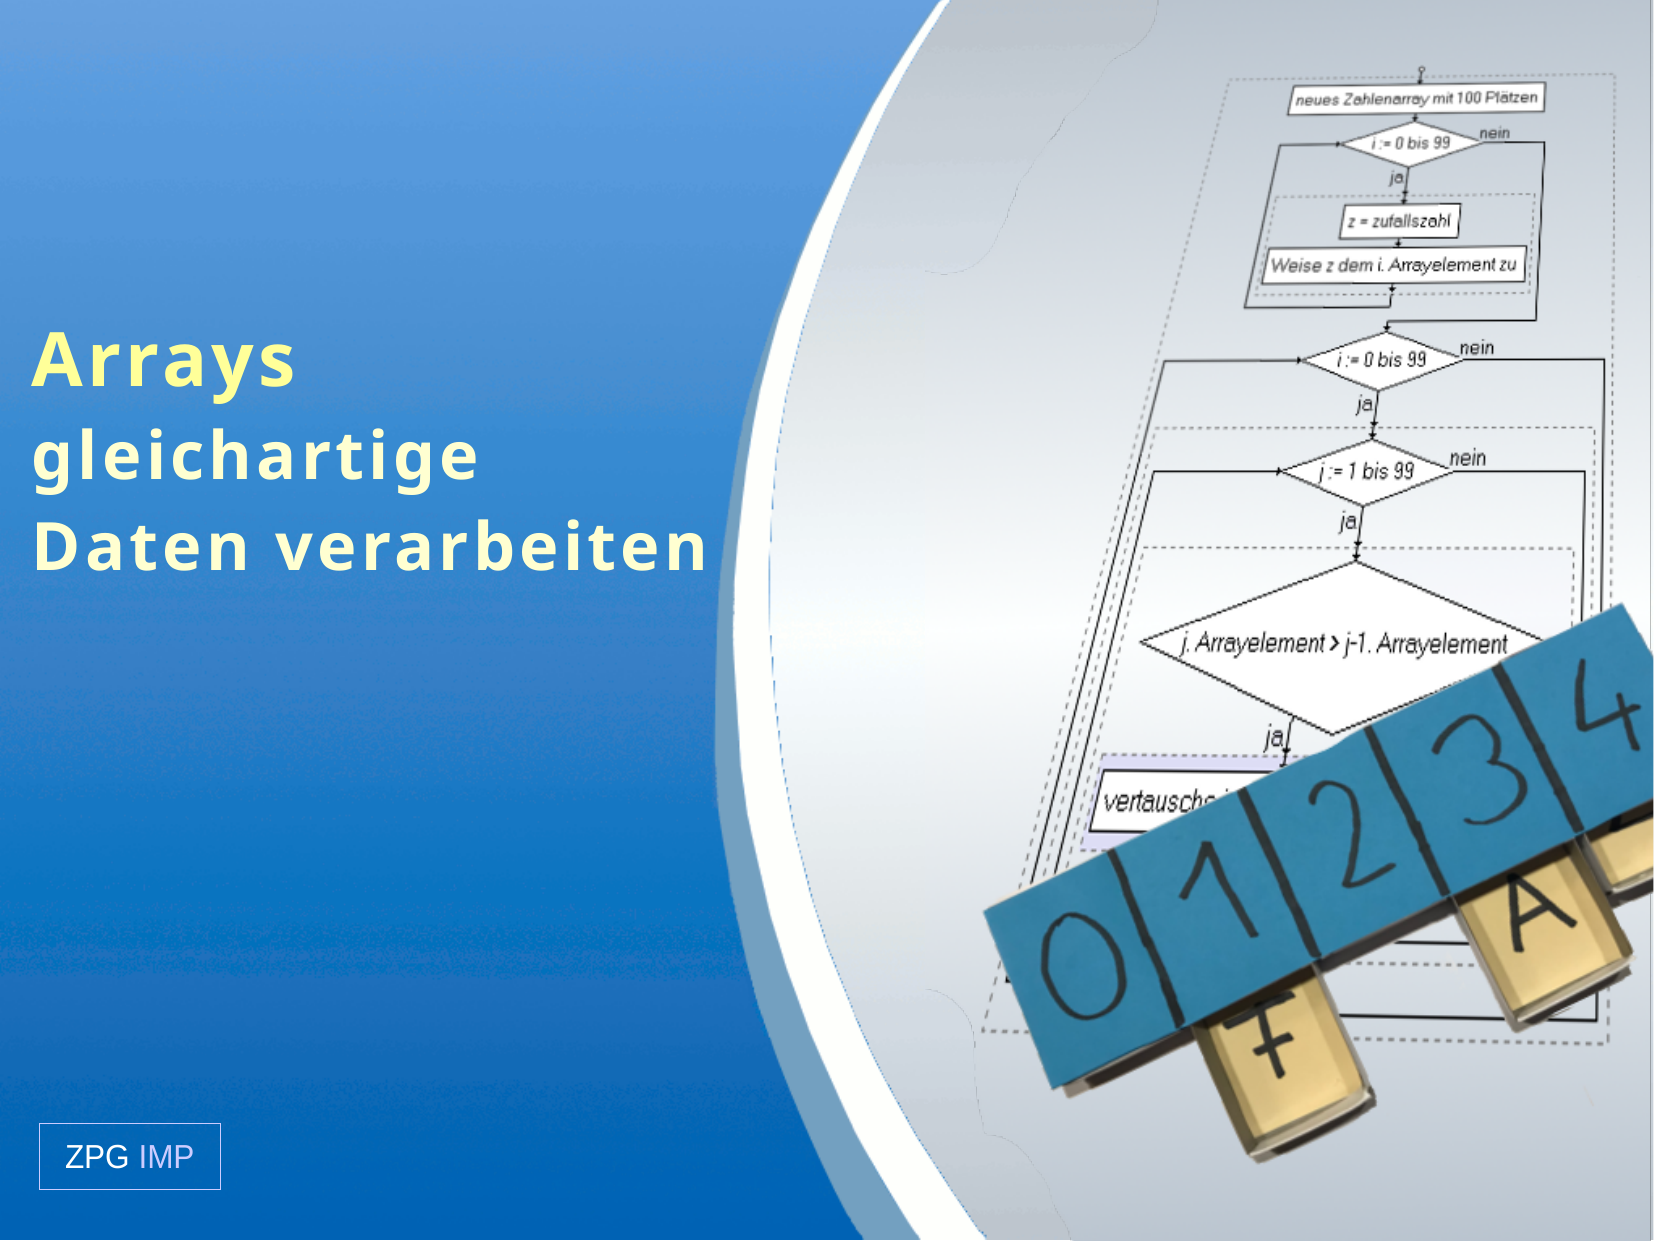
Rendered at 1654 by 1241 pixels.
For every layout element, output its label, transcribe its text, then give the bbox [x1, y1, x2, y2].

text_box Arrays gleichartige Daten verarbeiten [16, 298, 760, 586]
picture [0, 0, 1654, 1241]
text_box ZPG IMP [39, 1123, 221, 1190]
